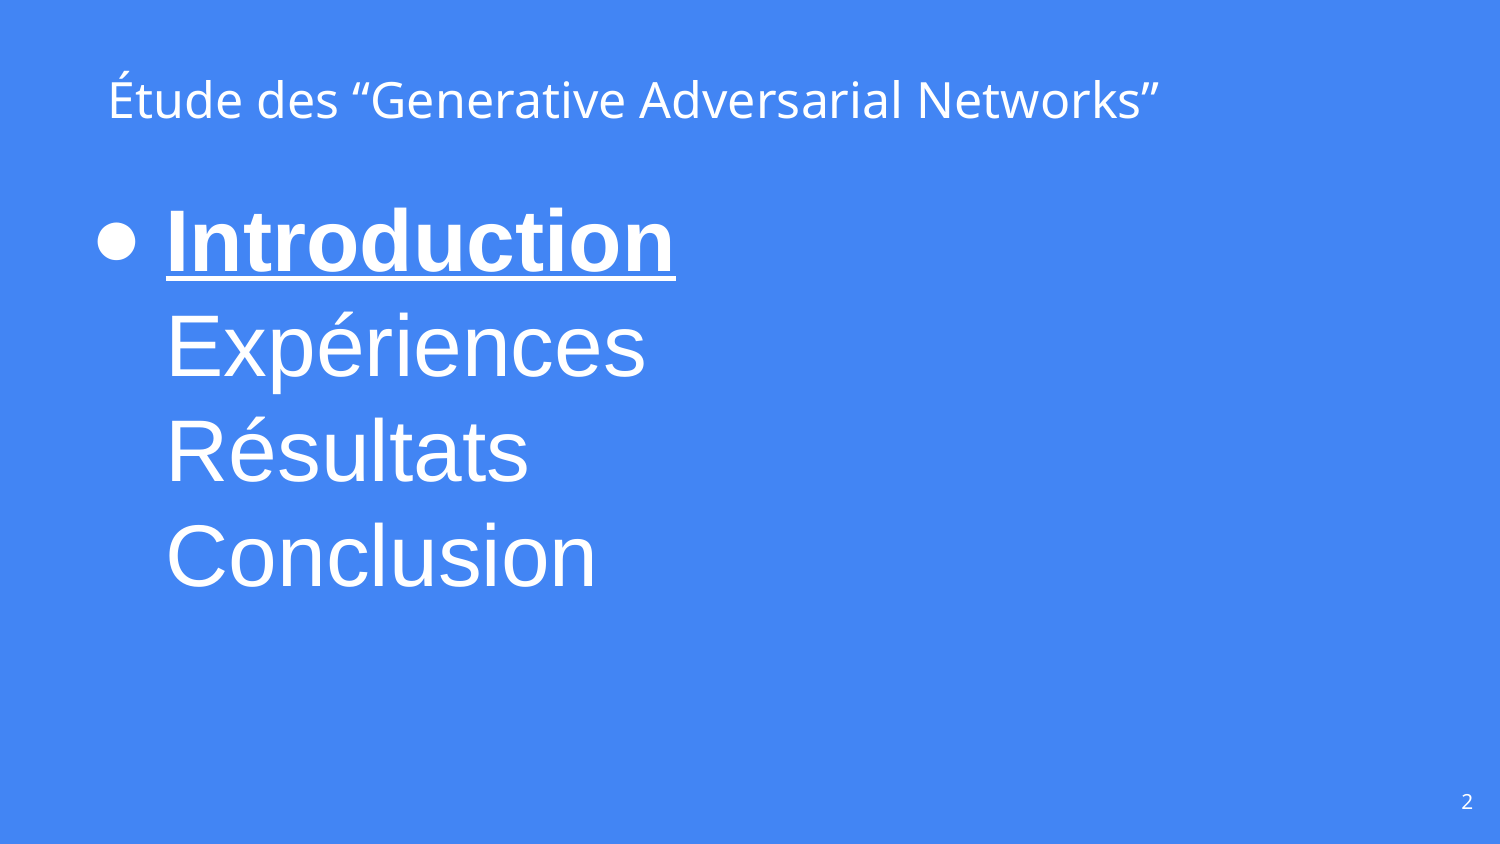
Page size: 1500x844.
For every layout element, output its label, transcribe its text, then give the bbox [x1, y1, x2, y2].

title Introduction Expériences Résultats Conclusion [75, 363, 1425, 530]
text_box Étude des “Generative Adversarial Networks” [92, 53, 1225, 176]
slide_number <number> [1398, 770, 1489, 835]
